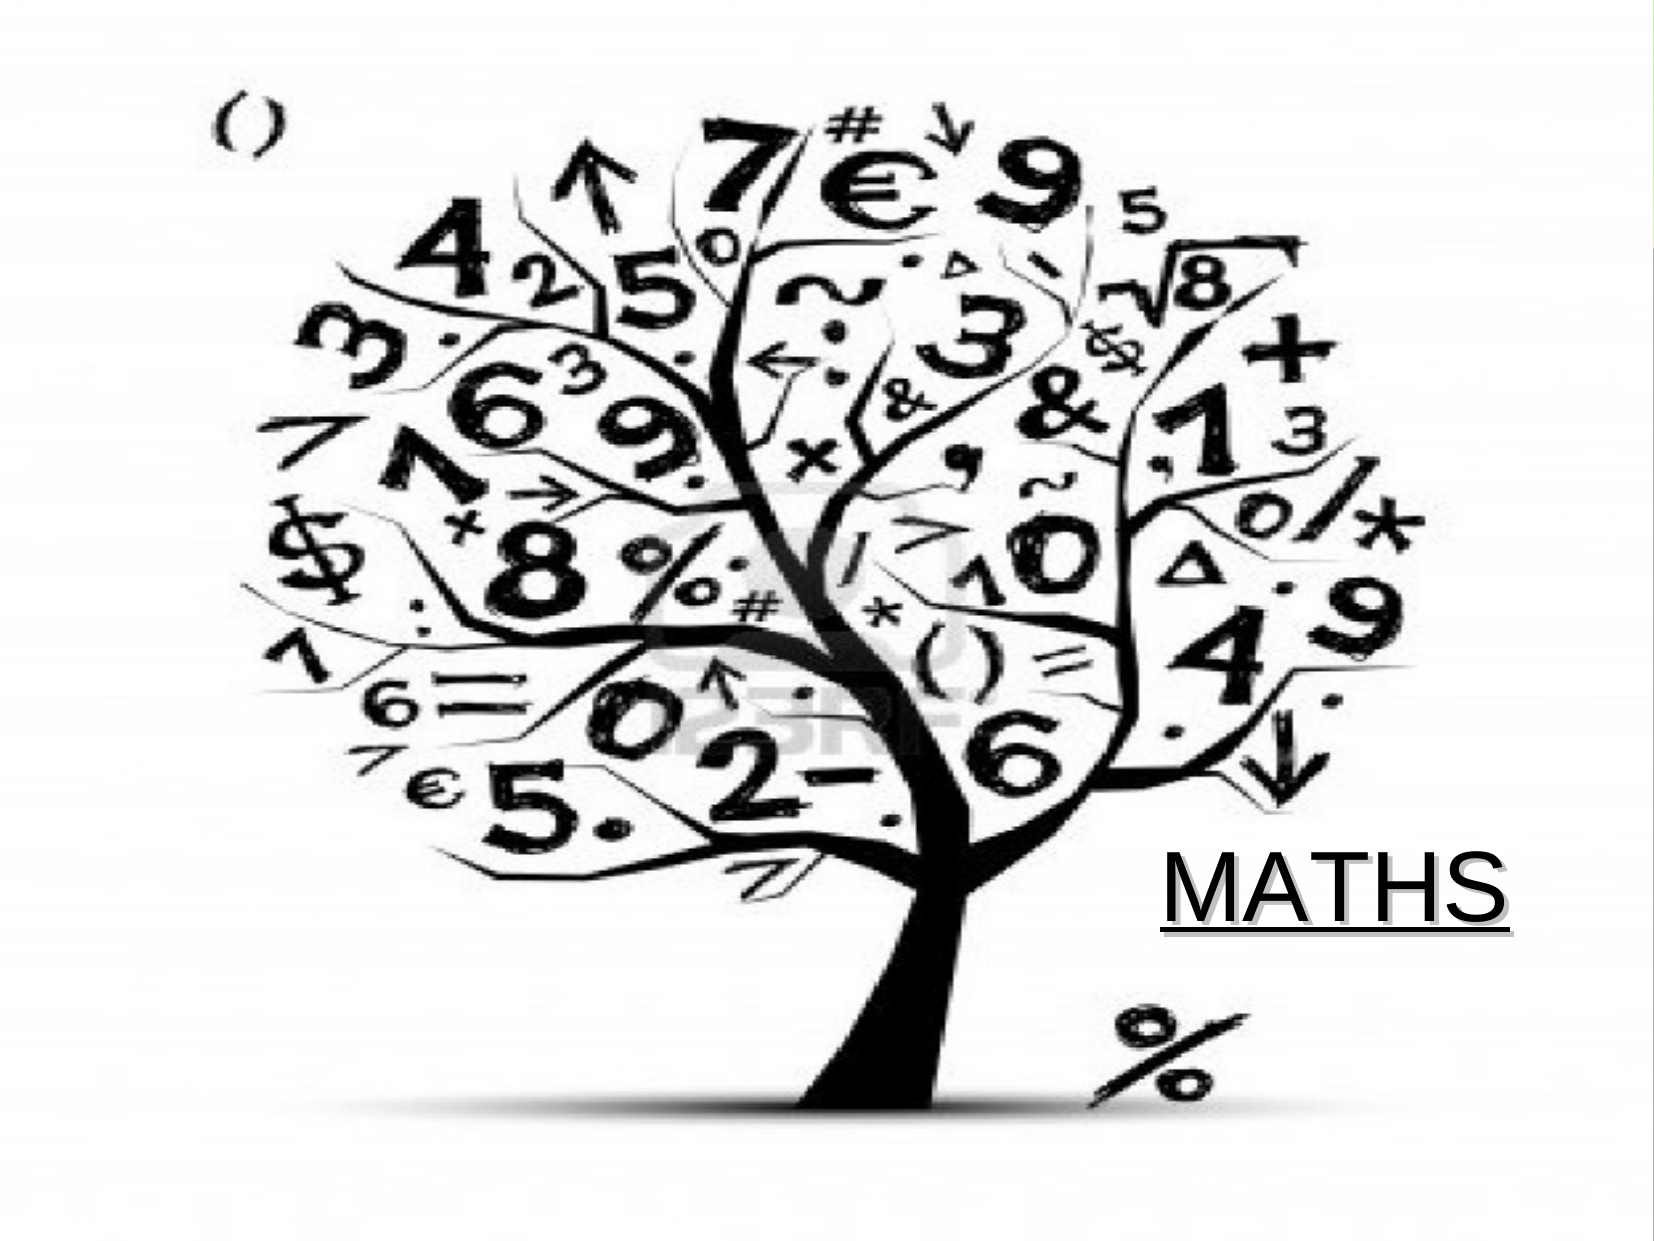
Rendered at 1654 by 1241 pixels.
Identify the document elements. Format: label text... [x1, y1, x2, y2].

picture [0, 0, 1654, 1241]
subtitle MATHS [590, 354, 1654, 1241]
